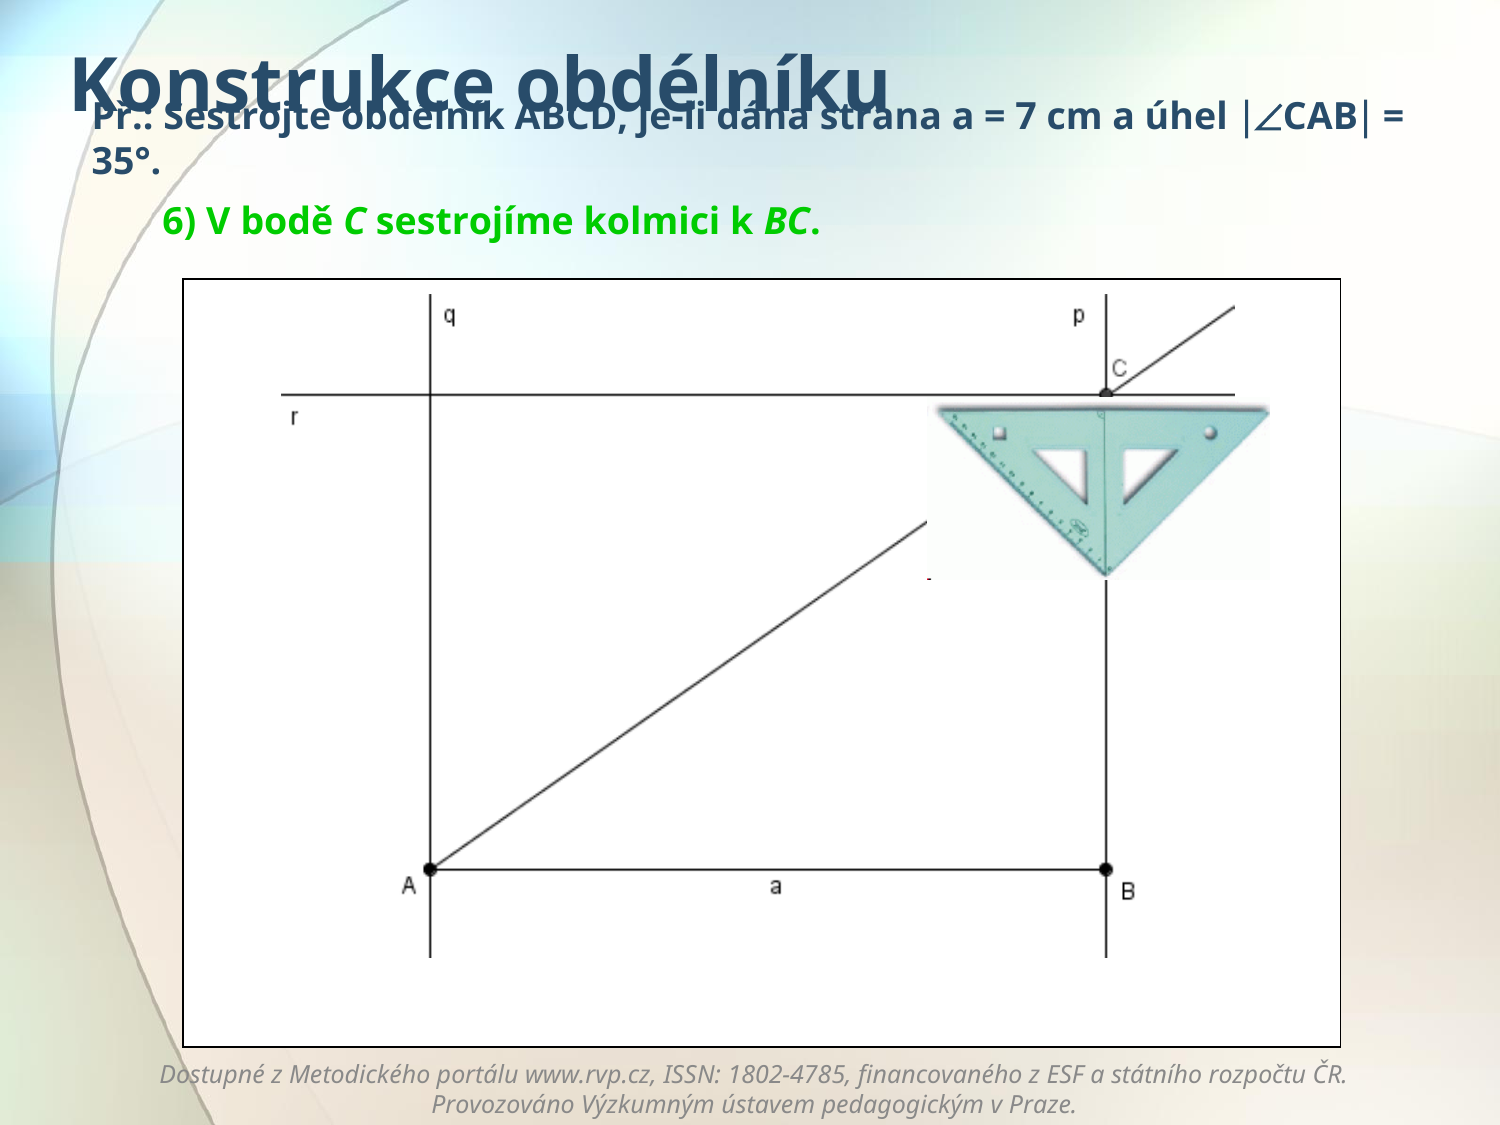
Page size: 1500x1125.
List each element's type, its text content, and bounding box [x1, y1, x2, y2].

picture [0, 0, 1500, 1125]
text_box 6) V bodě C sestrojíme kolmici k BC. [147, 172, 1459, 267]
title Konstrukce obdélníku [53, 38, 1388, 142]
text_box Př.: Sestrojte obdélník ABCD, je-li dána strana a = 7 cm a úhel CAB = 35°. [76, 90, 1459, 185]
text_box [183, 278, 1341, 1047]
